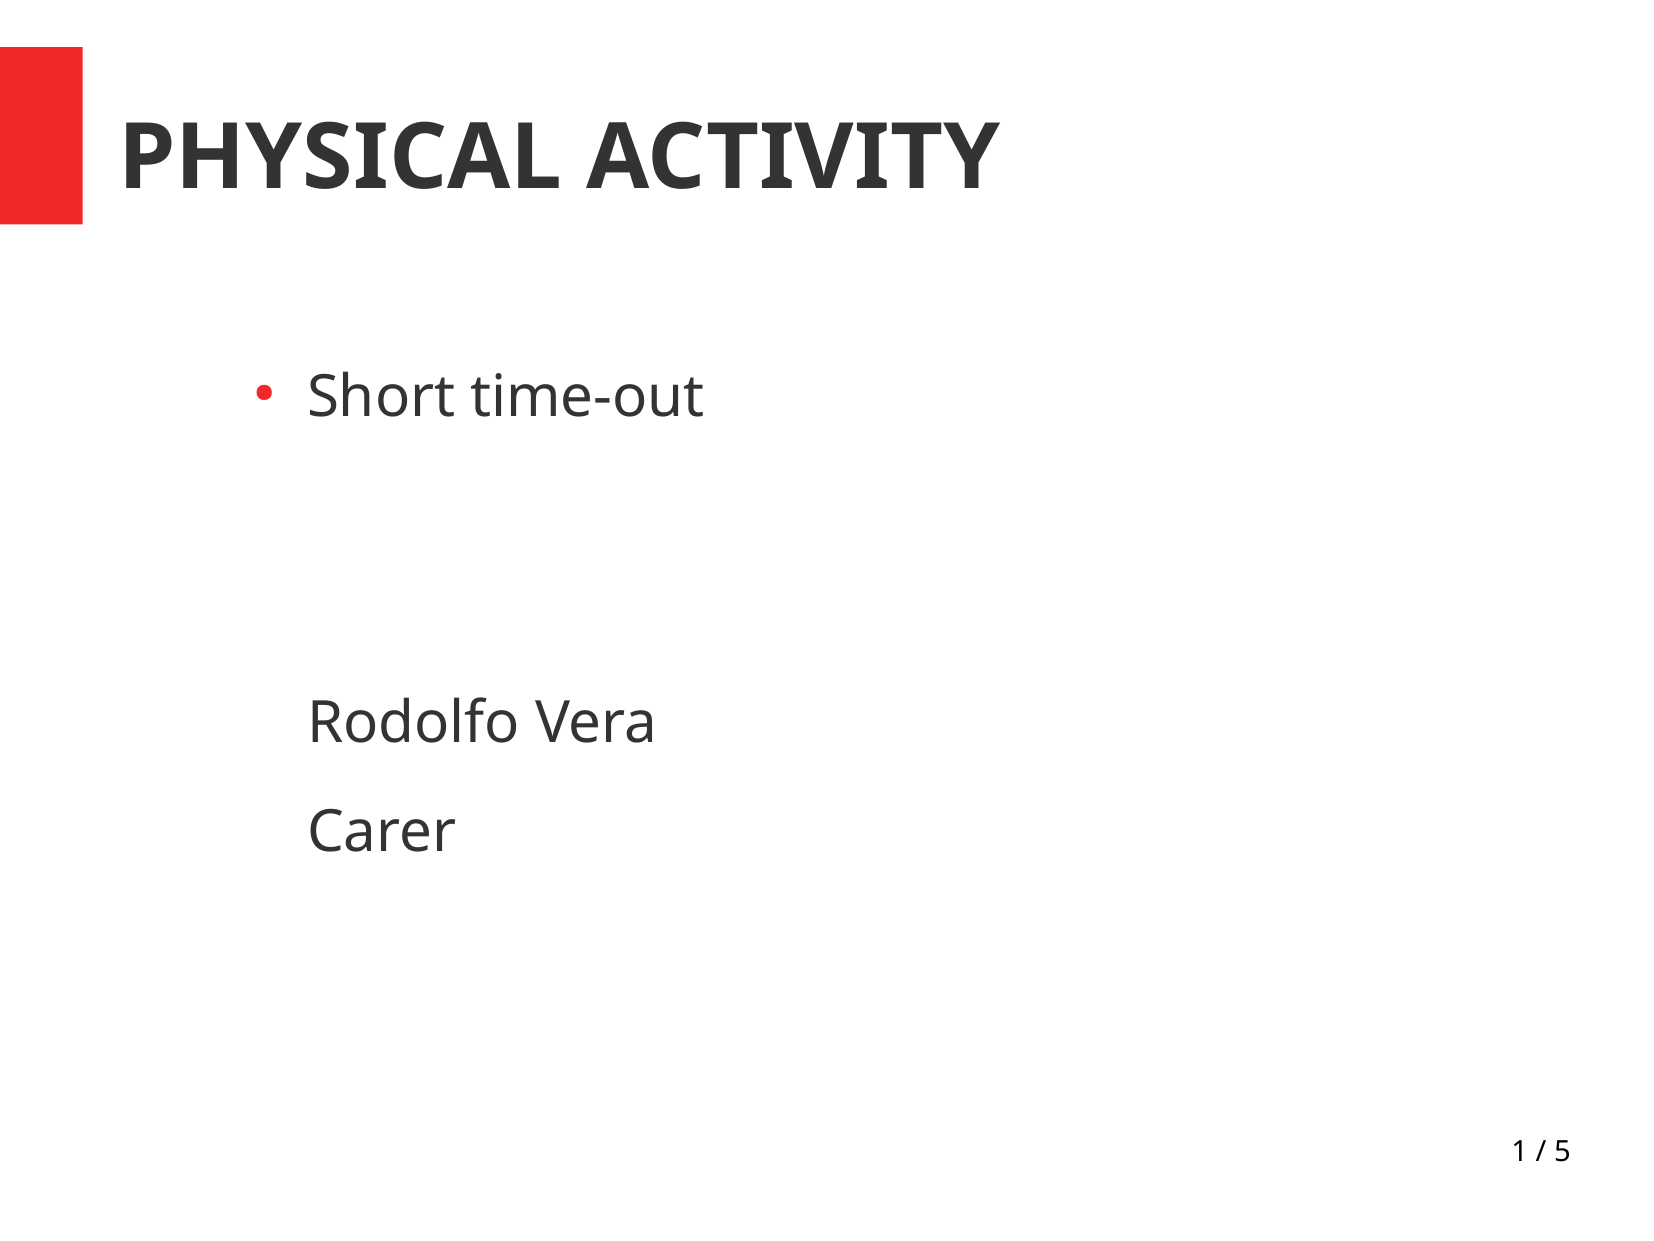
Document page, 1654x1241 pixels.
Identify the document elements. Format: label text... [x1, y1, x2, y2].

list Short time-out Rodolfo Vera Carer [236, 354, 1654, 1074]
title PHYSICAL ACTIVITY [118, 49, 1571, 257]
